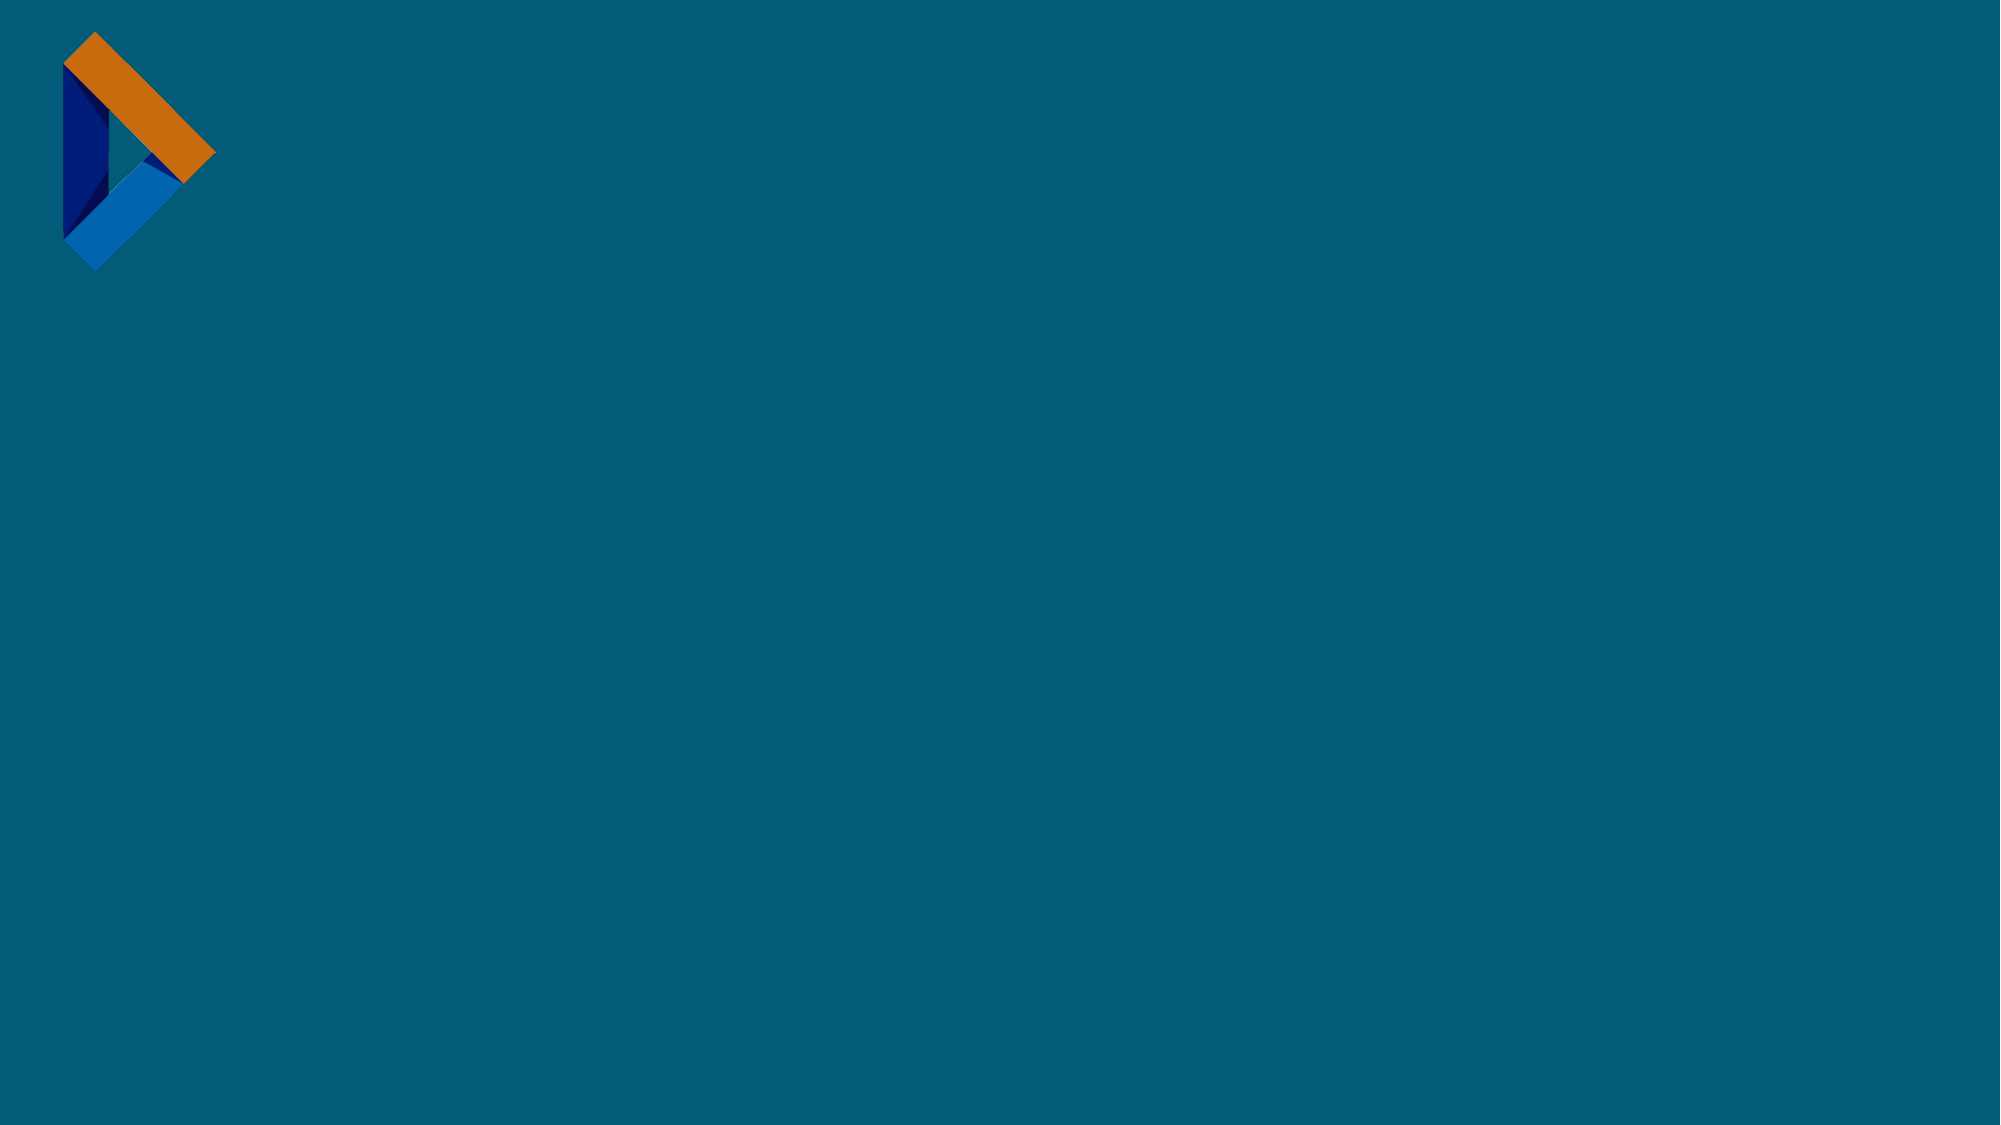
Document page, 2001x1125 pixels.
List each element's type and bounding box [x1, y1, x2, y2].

picture [64, 33, 215, 271]
